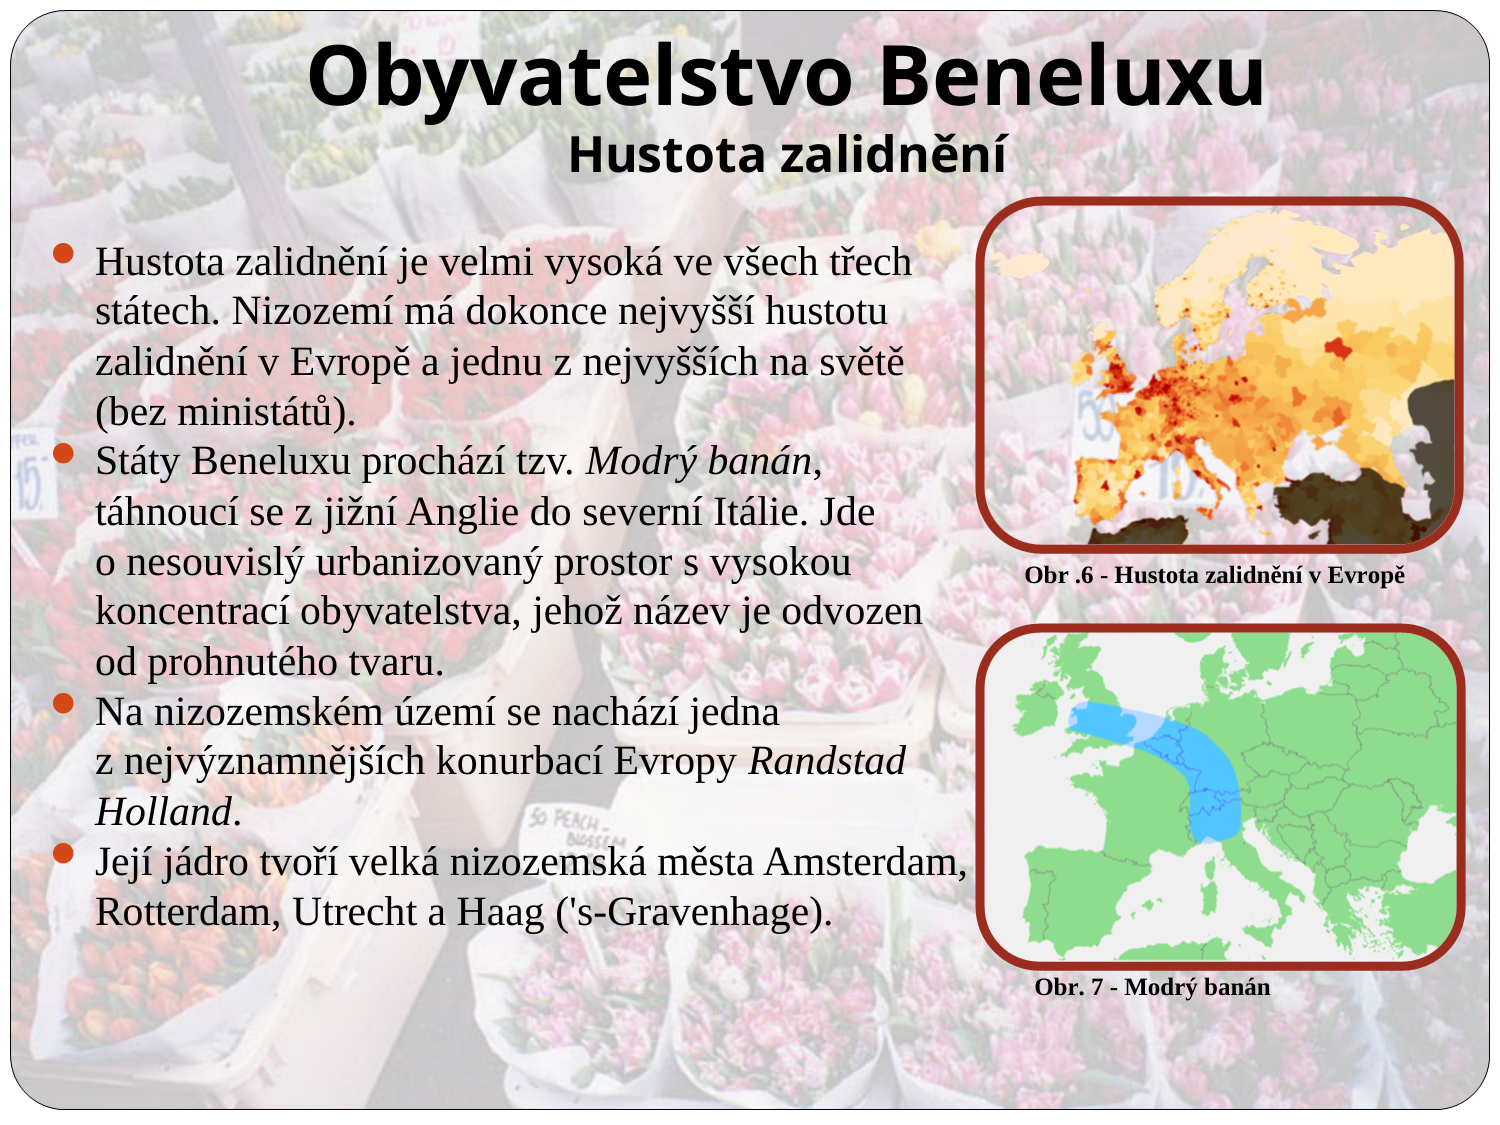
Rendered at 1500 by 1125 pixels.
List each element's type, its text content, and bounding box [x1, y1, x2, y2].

text_box Obr. 7 - Modrý banán [1019, 962, 1287, 1008]
list Hustota zalidnění je velmi vysoká ve všech třech státech. Nizozemí má dokonce nejvyšší hustotu zalidnění v Evropě a jednu z nejvyšších na světě (bez ministátů). Státy Beneluxu prochází tzv. Modrý banán, táhnoucí se z jižní Anglie do severní Itálie. Jde o nesouvislý urbanizovaný prostor s vysokou koncentrací obyvatelstva, jehož název je odvozen od prohnutého tvaru. Na nizozemském území se nachází jedna z nejvýznamnějších konurbací Evropy Randstad Holland. Její jádro tvoří velká nizozemská města Amsterdam, Rotterdam, Utrecht a Haag ('s-Gravenhage). [35, 225, 985, 1008]
title Obyvatelstvo Beneluxu Hustota zalidnění [150, 11, 1426, 198]
picture [9, 9, 1491, 1111]
text_box Obr .6 - Hustota zalidnění v Evropě [1009, 550, 1421, 597]
